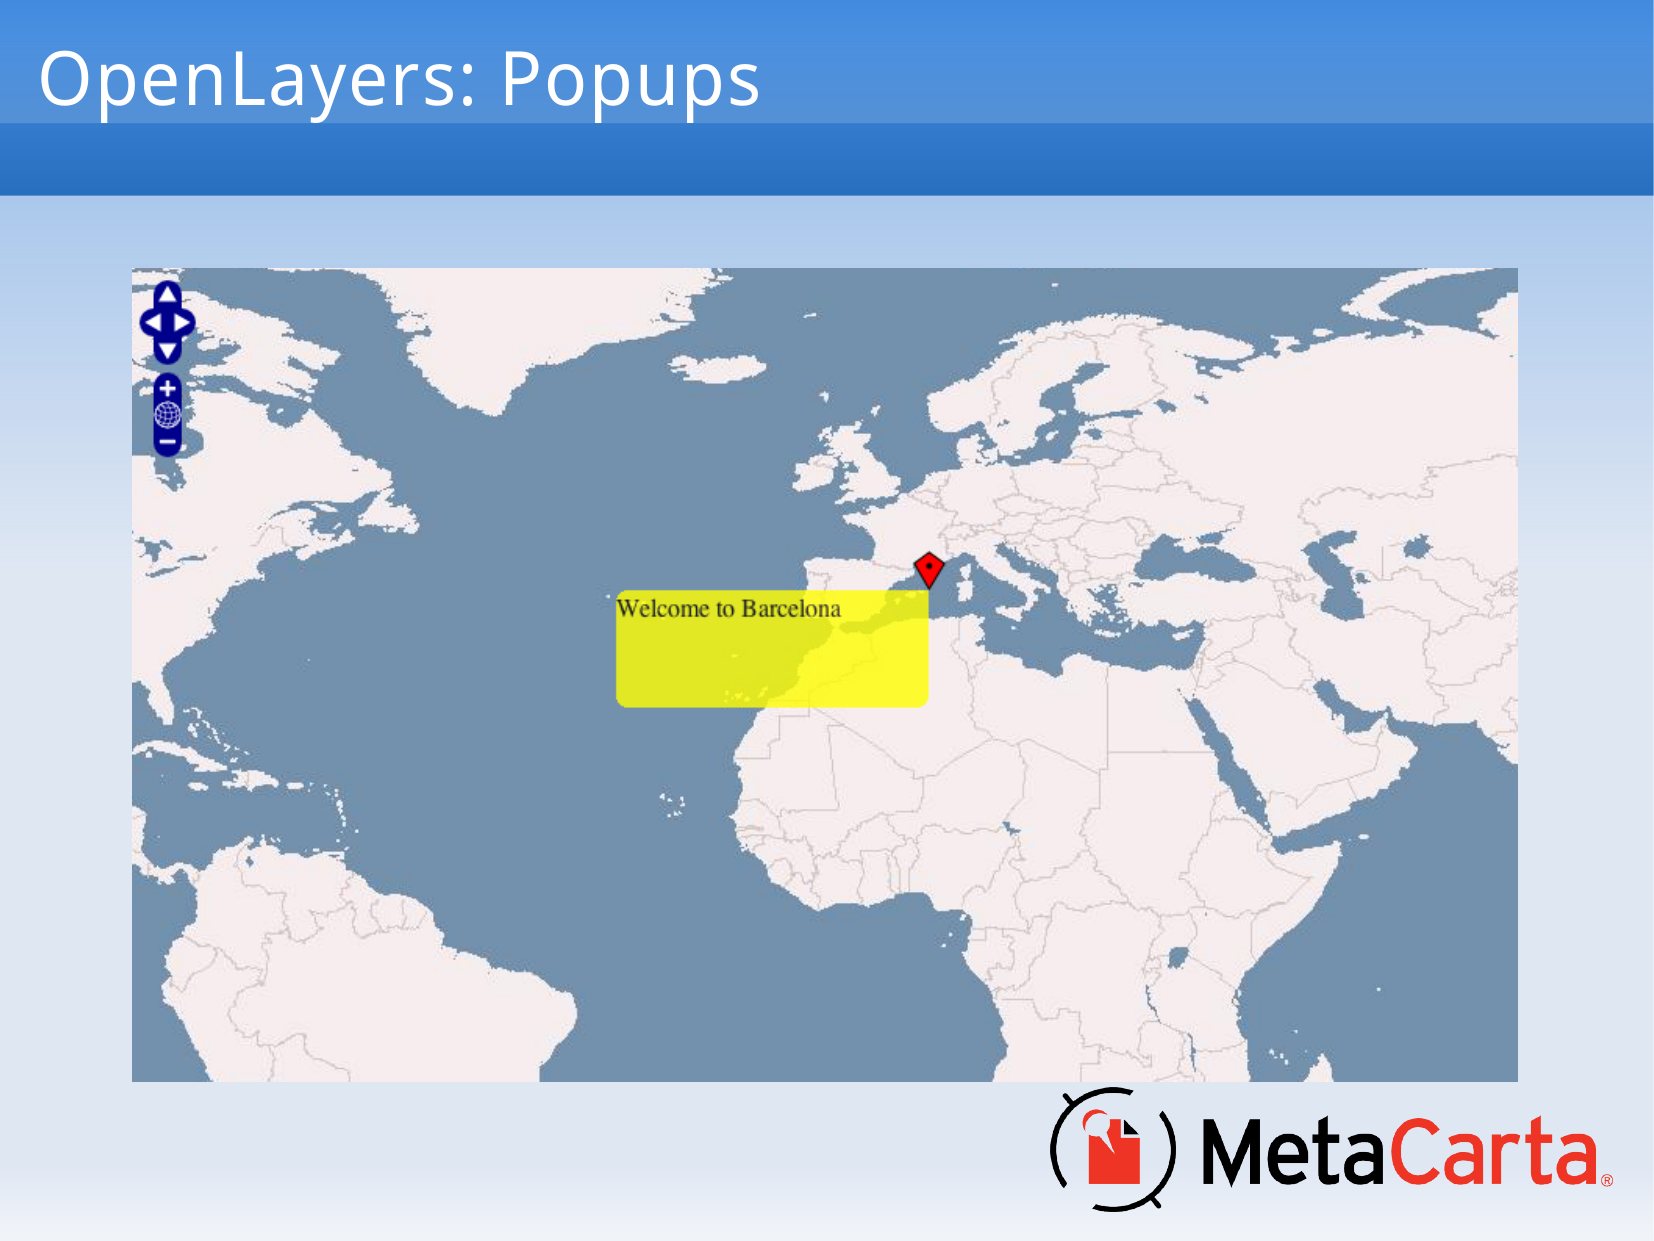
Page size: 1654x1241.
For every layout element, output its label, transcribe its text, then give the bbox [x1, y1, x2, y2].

picture [0, 0, 1654, 1241]
title OpenLayers: Popups [37, 2, 1463, 151]
